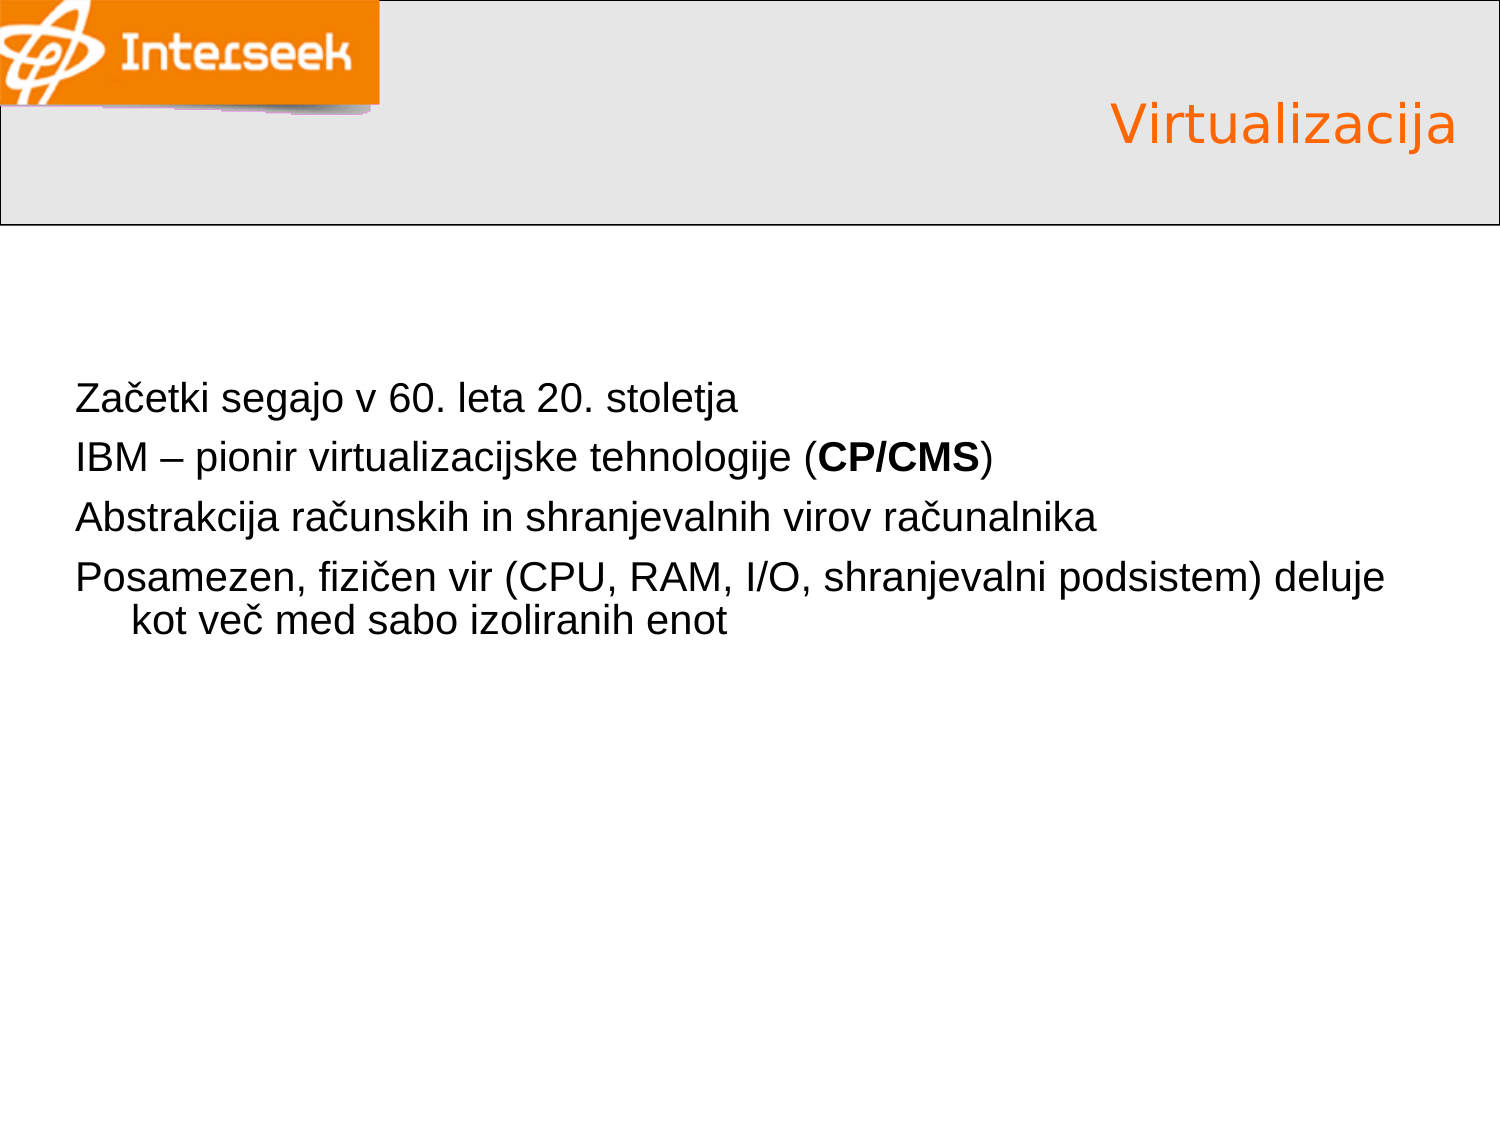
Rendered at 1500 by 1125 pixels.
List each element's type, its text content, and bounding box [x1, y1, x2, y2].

title Virtualizacija [430, 31, 1459, 220]
list Začetki segajo v 60. leta 20. stoletja IBM – pionir virtualizacijske tehnologije (CP/CMS) Abstrakcija računskih in shranjevalnih virov računalnika Posamezen, fizičen vir (CPU, RAM, I/O, shranjevalni podsistem) deluje kot več med sabo izoliranih enot [75, 263, 1425, 1006]
picture [0, 0, 410, 120]
text_box [0, 0, 1500, 225]
